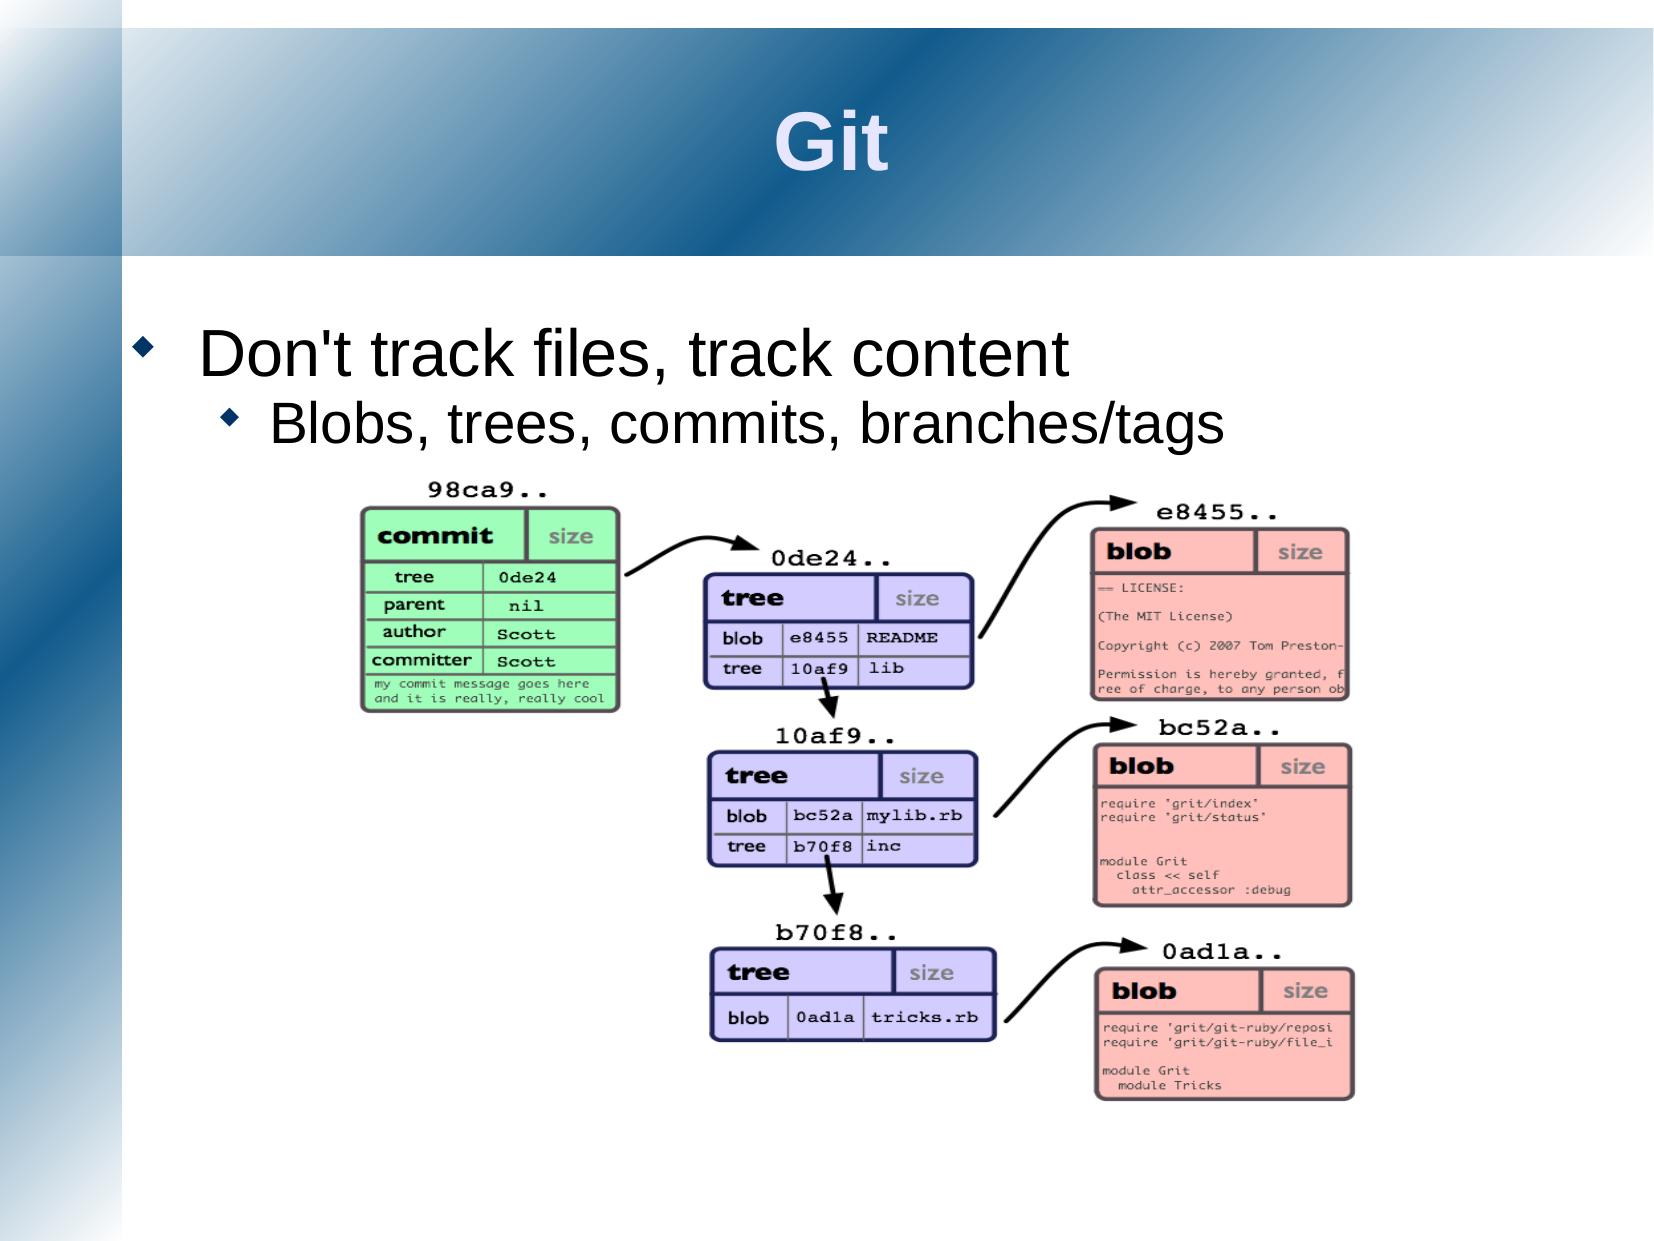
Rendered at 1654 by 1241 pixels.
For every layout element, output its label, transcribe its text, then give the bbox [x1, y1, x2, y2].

title Git [125, 37, 1538, 246]
picture [354, 472, 1359, 1123]
list Don't track files, track content Blobs, trees, commits, branches/tags [127, 316, 1603, 1174]
